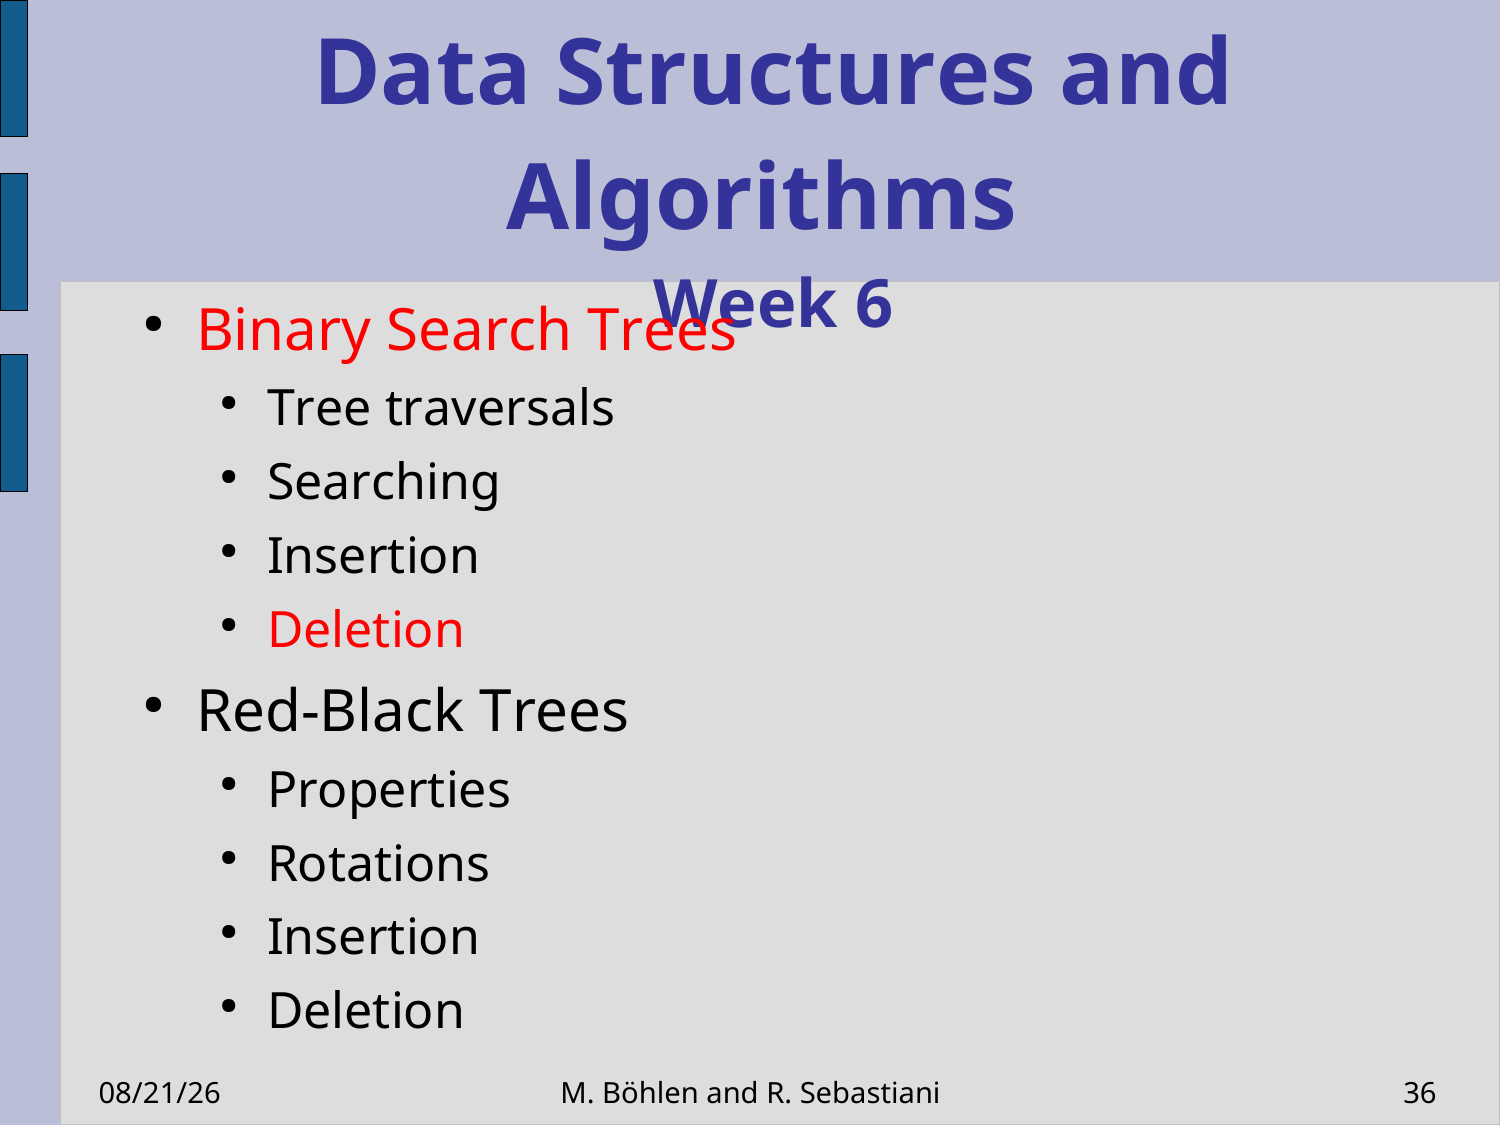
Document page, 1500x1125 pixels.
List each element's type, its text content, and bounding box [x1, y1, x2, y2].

subtitle Binary Search Trees Tree traversals Searching Insertion Deletion Red-Black Trees Properties Rotations Insertion Deletion [110, 305, 1392, 1030]
title Data Structures and Algorithms Week 6 [65, 68, 1482, 285]
